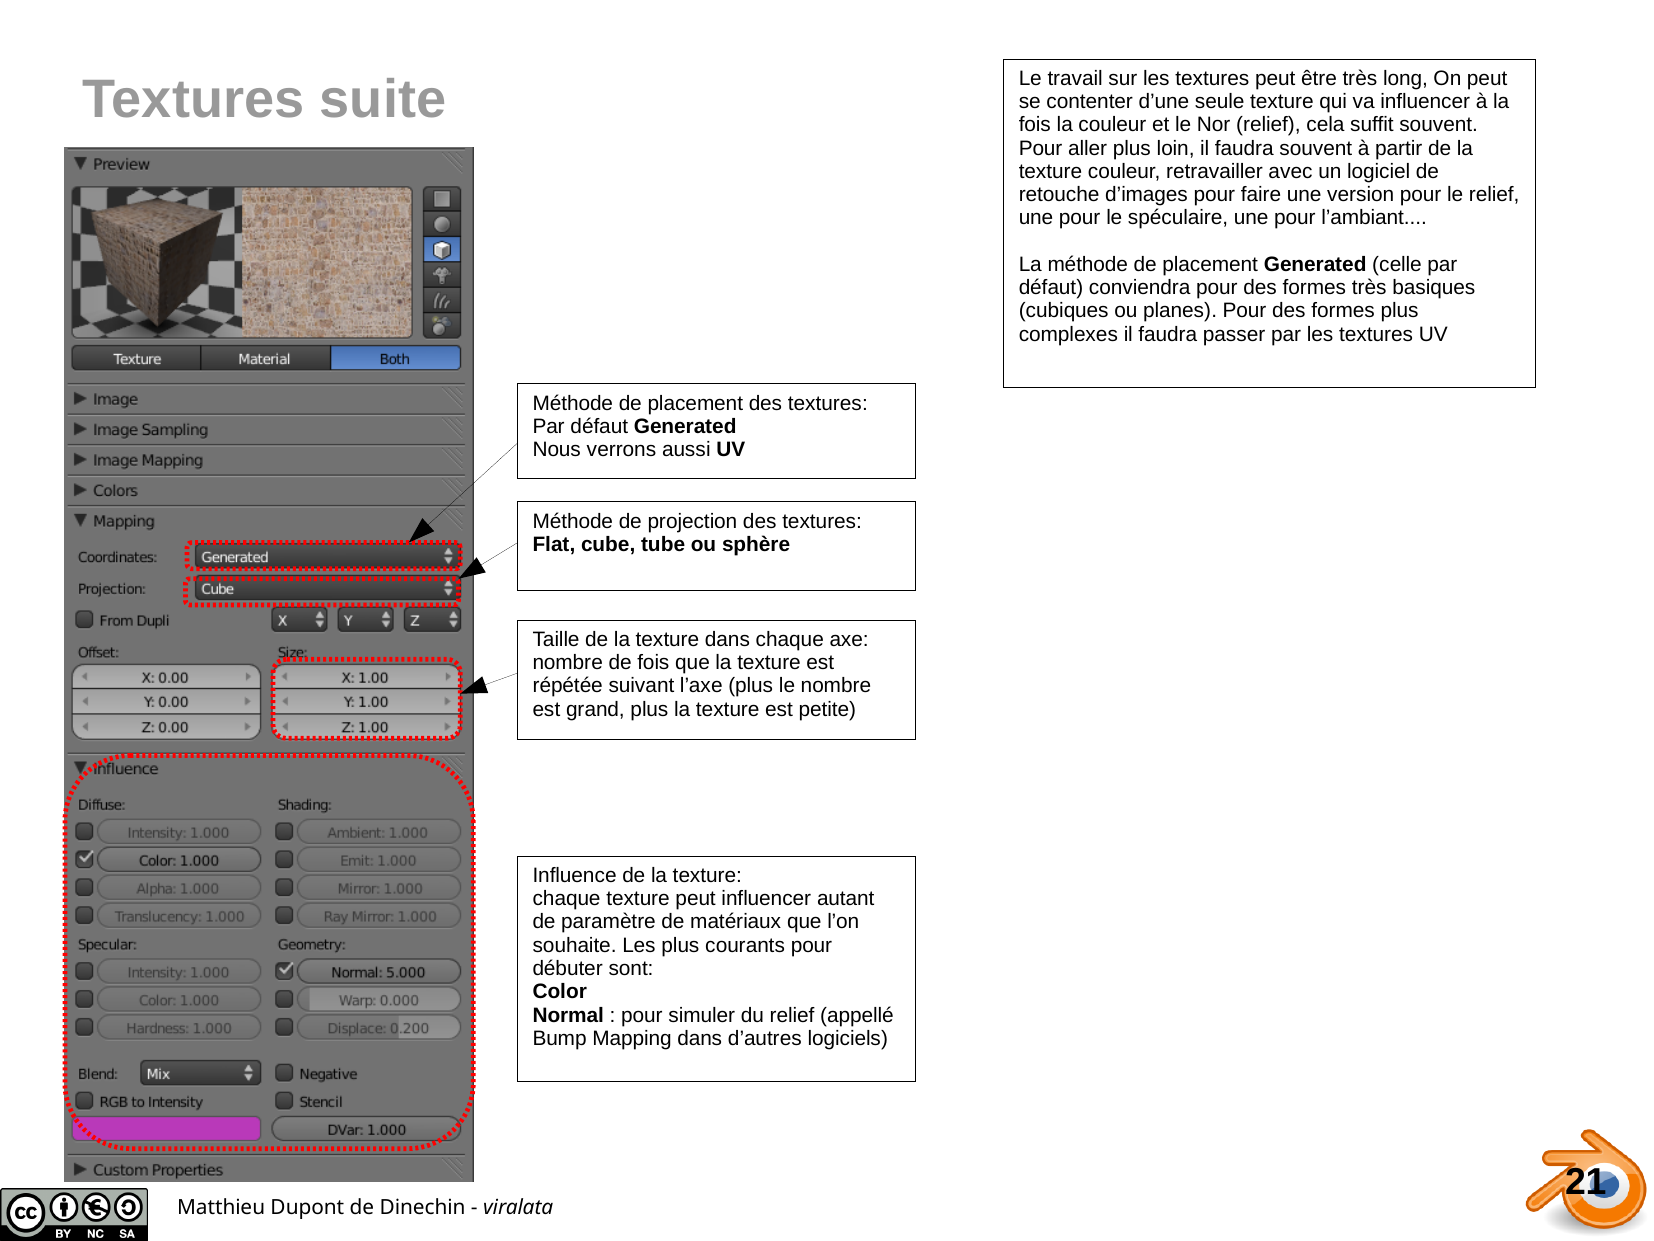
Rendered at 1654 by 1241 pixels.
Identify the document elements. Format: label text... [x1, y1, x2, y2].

text_box Influence de la texture: chaque texture peut influencer autant de paramètre de matériaux que l’on souhaite. Les plus courants pour débuter sont: Color Normal : pour simuler du relief (appellé Bump Mapping dans d’autres logiciels) [517, 856, 916, 1082]
picture [0, 1188, 148, 1241]
text_box Le travail sur les textures peut être très long, On peut se contenter d’une seule texture qui va influencer à la fois la couleur et le Nor (relief), cela suffit souvent. Pour aller plus loin, il faudra souvent à partir de la texture couleur, retravailler avec un logiciel de retouche d’images pour faire une version pour le relief, une pour le spéculaire, une pour l’ambiant.... La méthode de placement Generated (celle par défaut) conviendra pour des formes très basiques (cubiques ou planes). Pour des formes plus complexes il faudra passer par les textures UV [1003, 59, 1536, 388]
picture [64, 147, 474, 1182]
title Textures suite [82, 49, 1565, 148]
text_box Méthode de placement des textures: Par défaut Generated Nous verrons aussi UV [517, 383, 916, 479]
text_box Méthode de projection des textures: Flat, cube, tube ou sphère [517, 501, 916, 591]
text_box Taille de la texture dans chaque axe: nombre de fois que la texture est répétée suivant l’axe (plus le nombre est grand, plus la texture est petite) [517, 620, 916, 740]
picture [1520, 1117, 1648, 1241]
